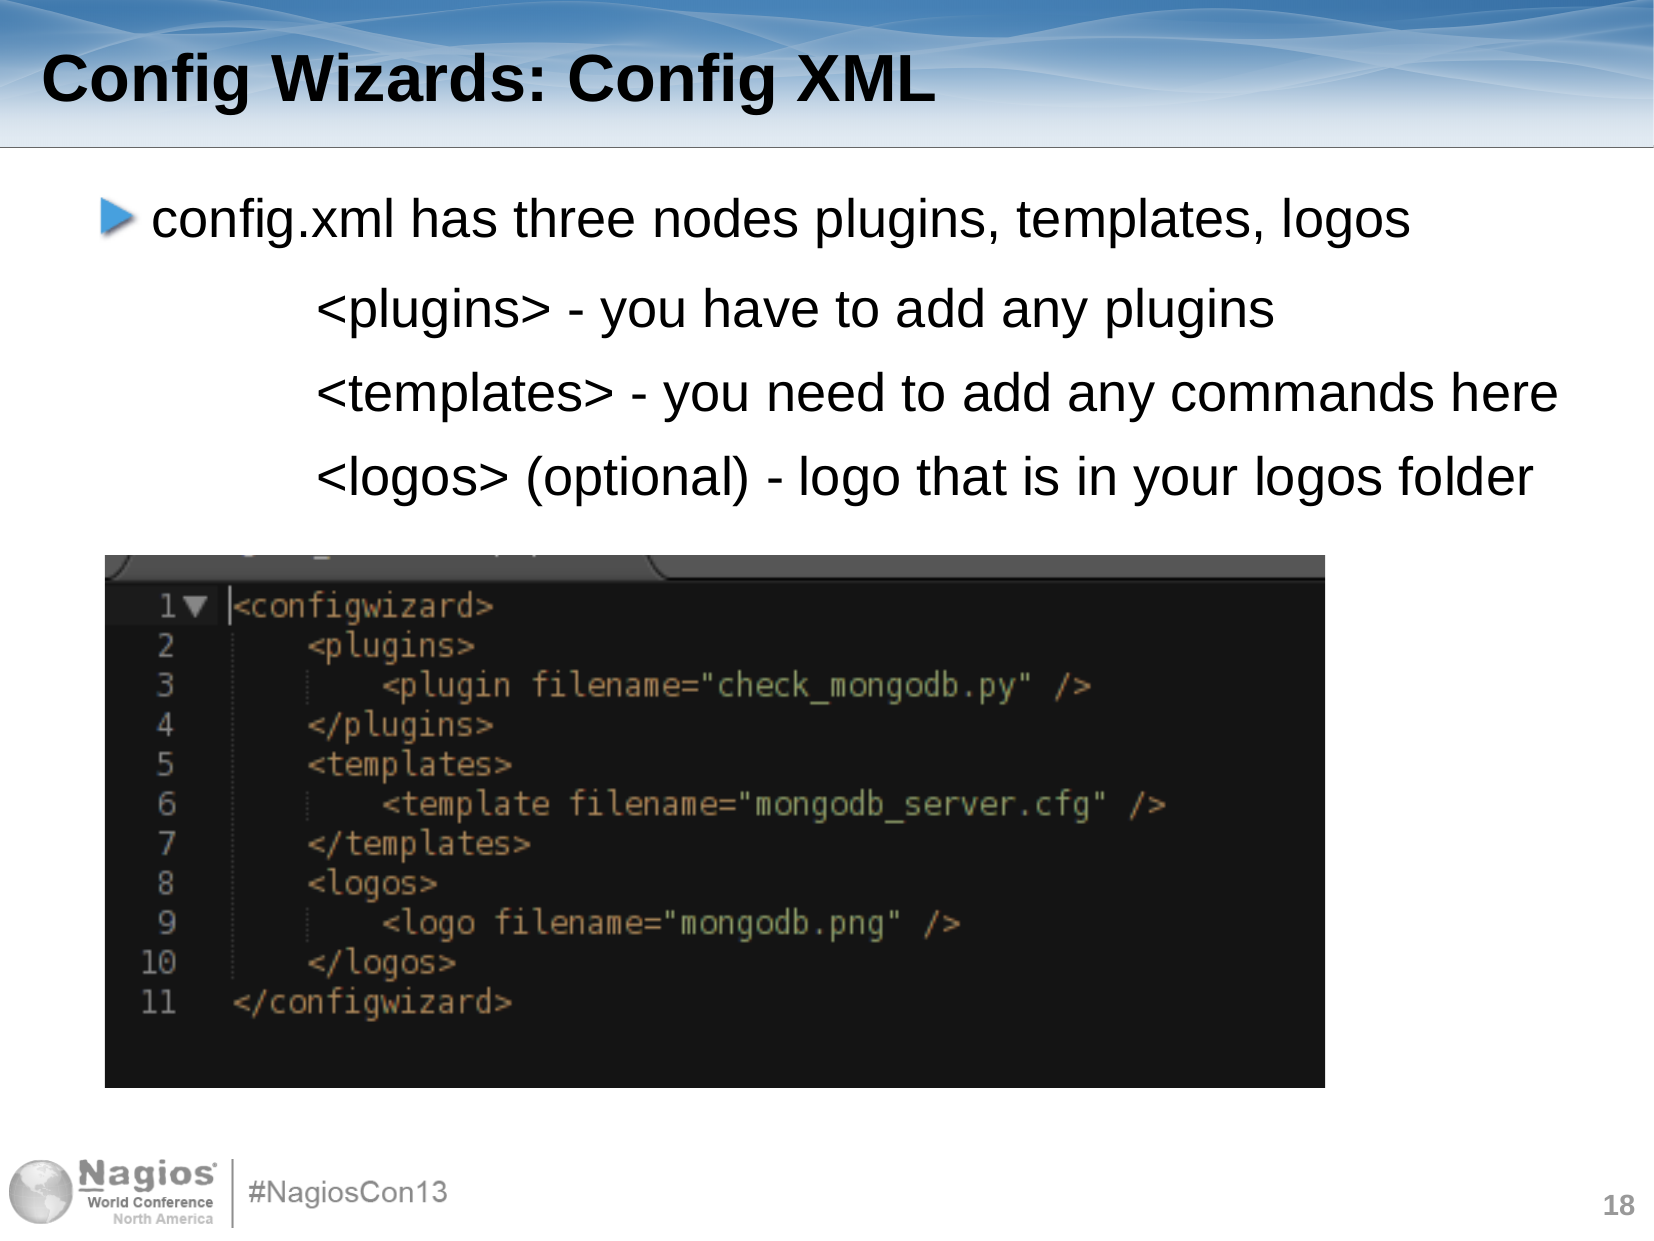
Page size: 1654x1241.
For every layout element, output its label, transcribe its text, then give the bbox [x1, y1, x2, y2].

picture [9, 1159, 453, 1228]
title Config Wizards: Config XML [41, 29, 1248, 127]
picture [0, 0, 1654, 147]
picture [104, 555, 1326, 1088]
list config.xml has three nodes plugins, templates, logos <plugins> - you have to add any plugins <templates> - you need to add any commands here <logos> (optional) - logo that is in your logos folder [80, 188, 1569, 536]
